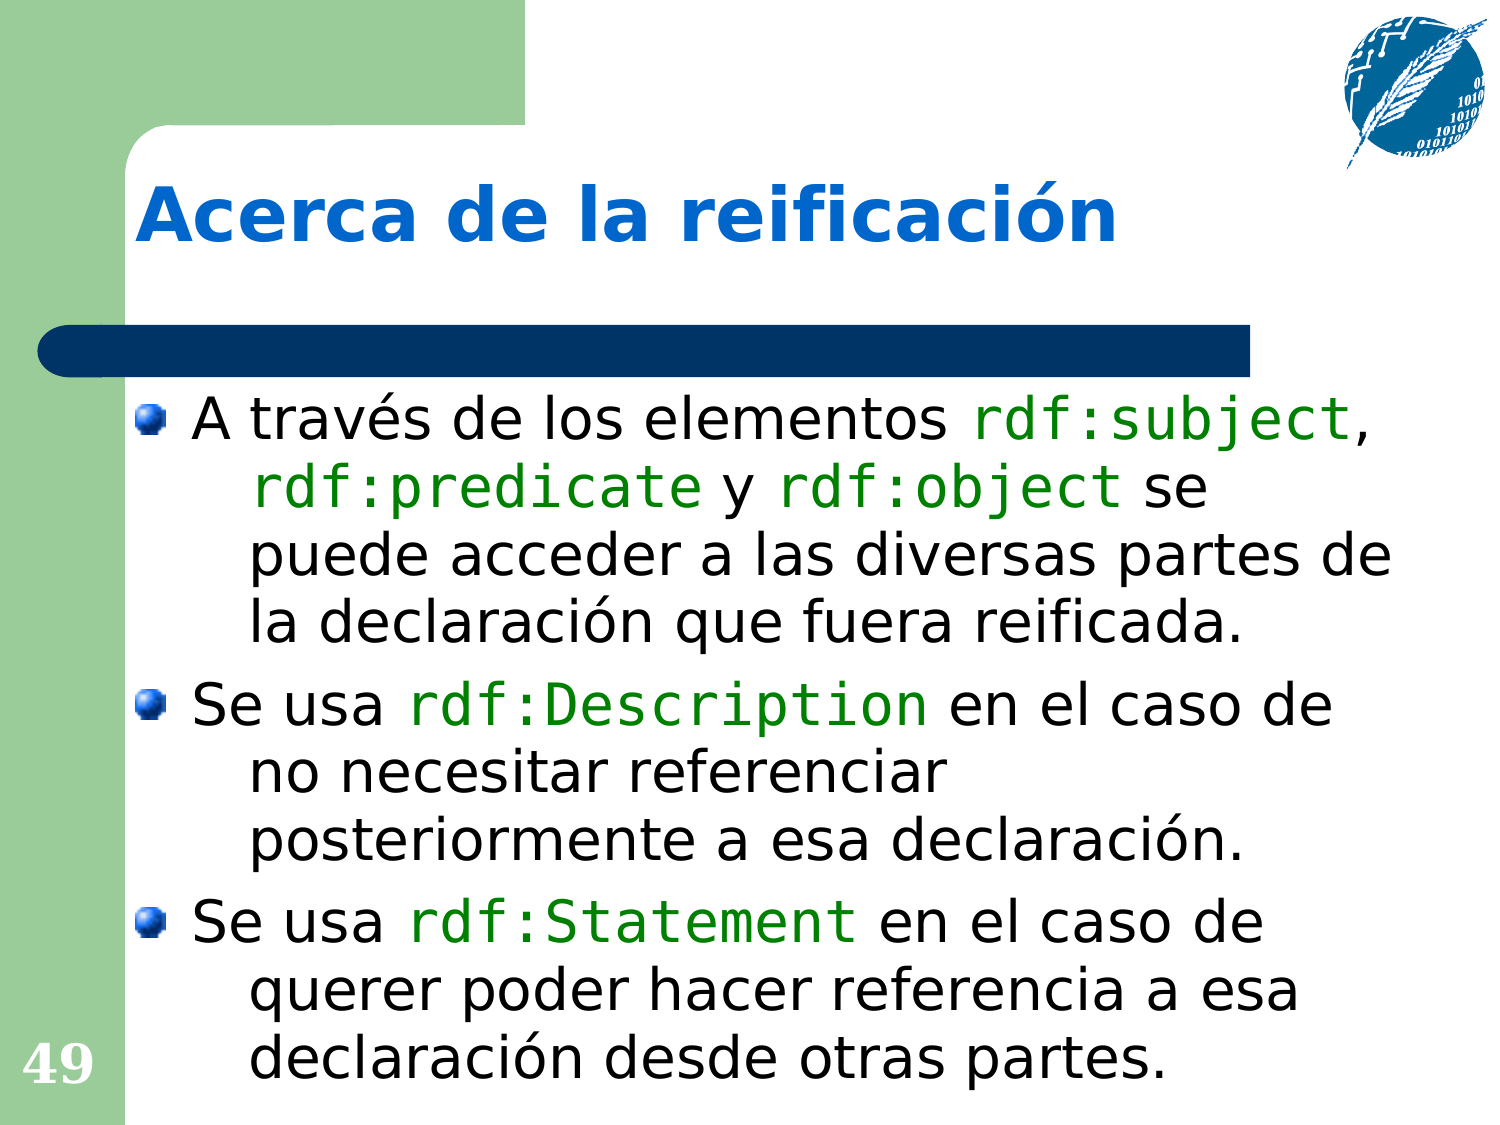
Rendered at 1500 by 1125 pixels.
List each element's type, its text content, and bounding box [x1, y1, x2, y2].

picture [1433, 139, 1440, 147]
list A través de los elementos rdf:subject, rdf:predicate y rdf:object se puede acceder a las diversas partes de la declaración que fuera reificada. Se usa rdf:Description en el caso de no necesitar referenciar posteriormente a esa declaración. Se usa rdf:Statement en el caso de querer poder hacer referencia a esa declaración desde otras partes. [135, 385, 1398, 1123]
picture [1416, 140, 1425, 149]
picture [1427, 138, 1431, 148]
title Acerca de la reificación [135, 135, 1412, 301]
picture [1341, 15, 1487, 172]
picture [1436, 127, 1450, 136]
